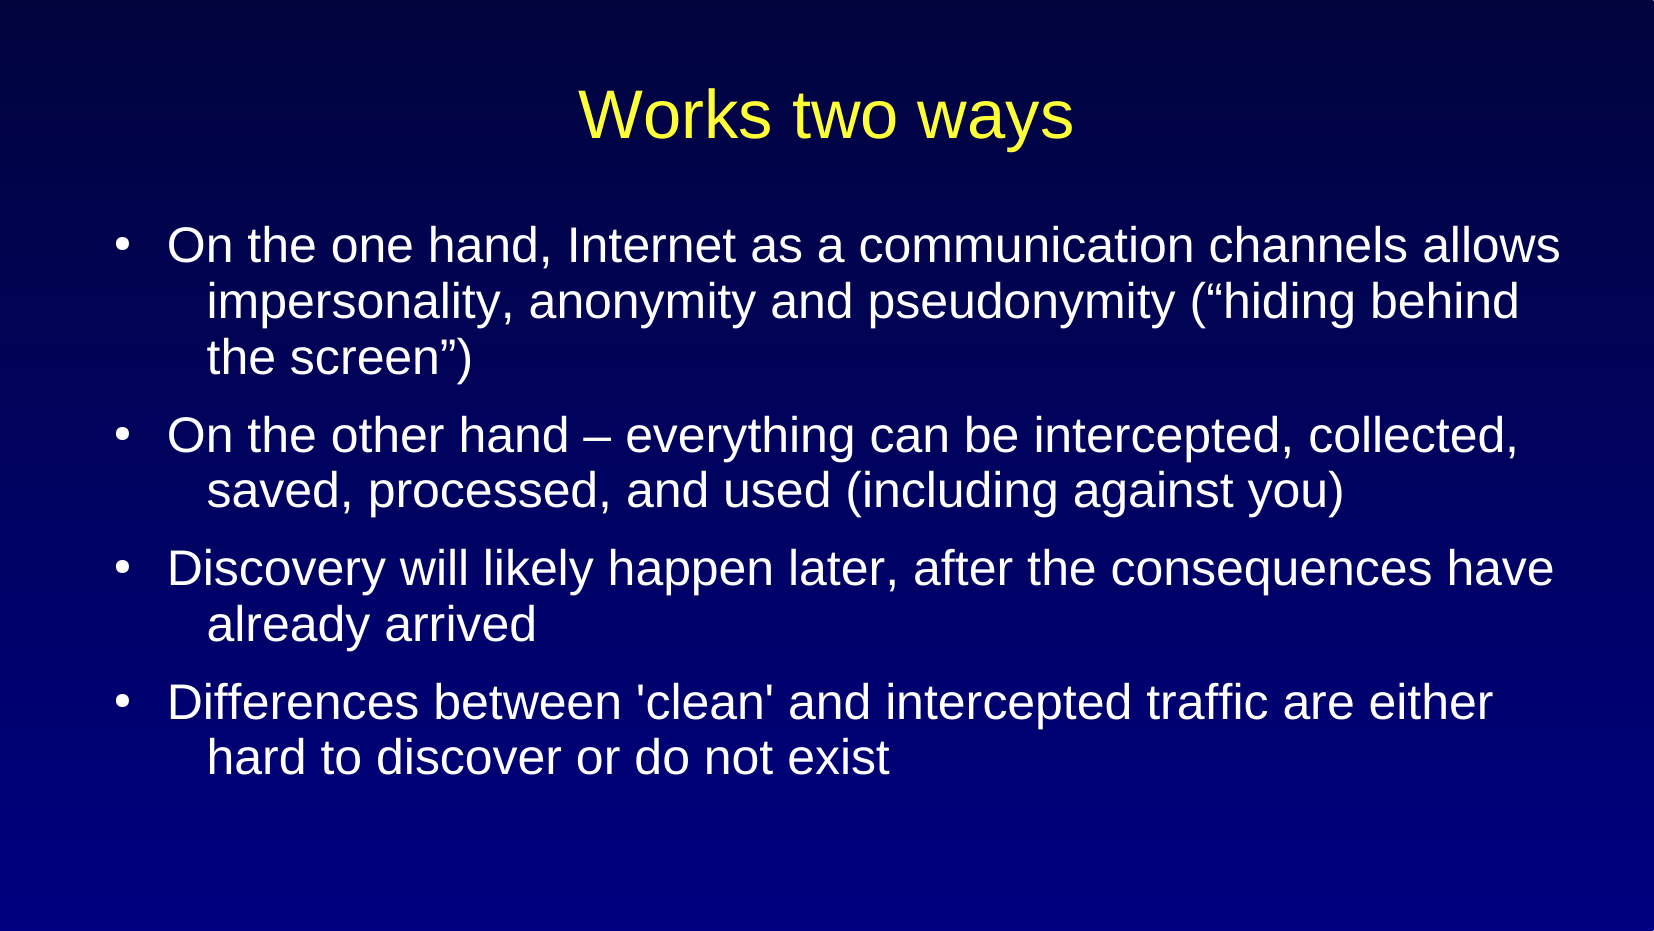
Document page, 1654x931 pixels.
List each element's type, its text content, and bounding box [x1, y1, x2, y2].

title Works two ways [82, 37, 1571, 193]
list On the one hand, Internet as a communication channels allows impersonality, anonymity and pseudonymity (“hiding behind the screen”) On the other hand – everything can be intercepted, collected, saved, processed, and used (including against you) Discovery will likely happen later, after the consequences have already arrived Differences between 'clean' and intercepted traffic are either hard to discover or do not exist [82, 217, 1571, 786]
